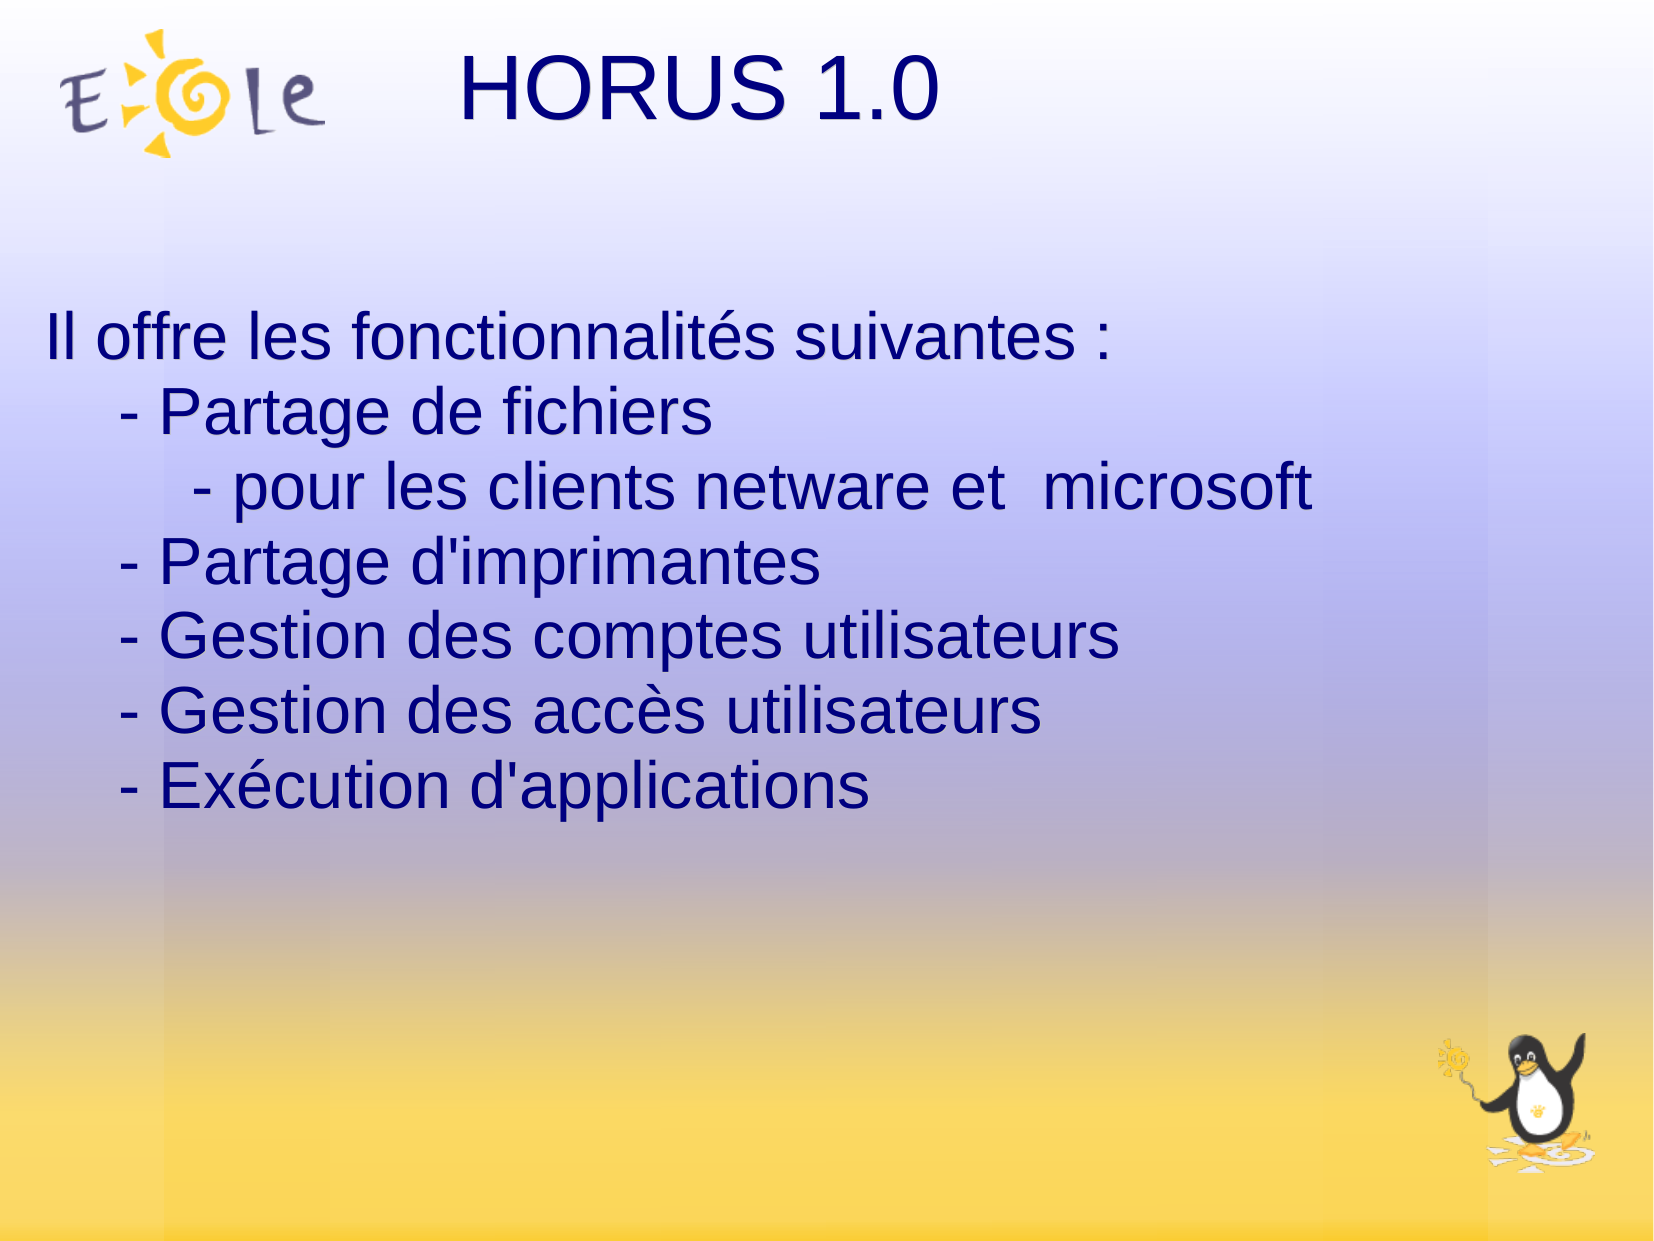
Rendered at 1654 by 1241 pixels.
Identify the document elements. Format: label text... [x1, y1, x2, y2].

text_box HORUS 1.0 [442, 29, 983, 159]
picture [0, 0, 1654, 1241]
text_box Il offre les fonctionnalités suivantes : - Partage de fichiers - pour les clients netware et microsoft - Partage d'imprimantes - Gestion des comptes utilisateurs - Gestion des accès utilisateurs - Exécution d'applications [29, 236, 1595, 1201]
